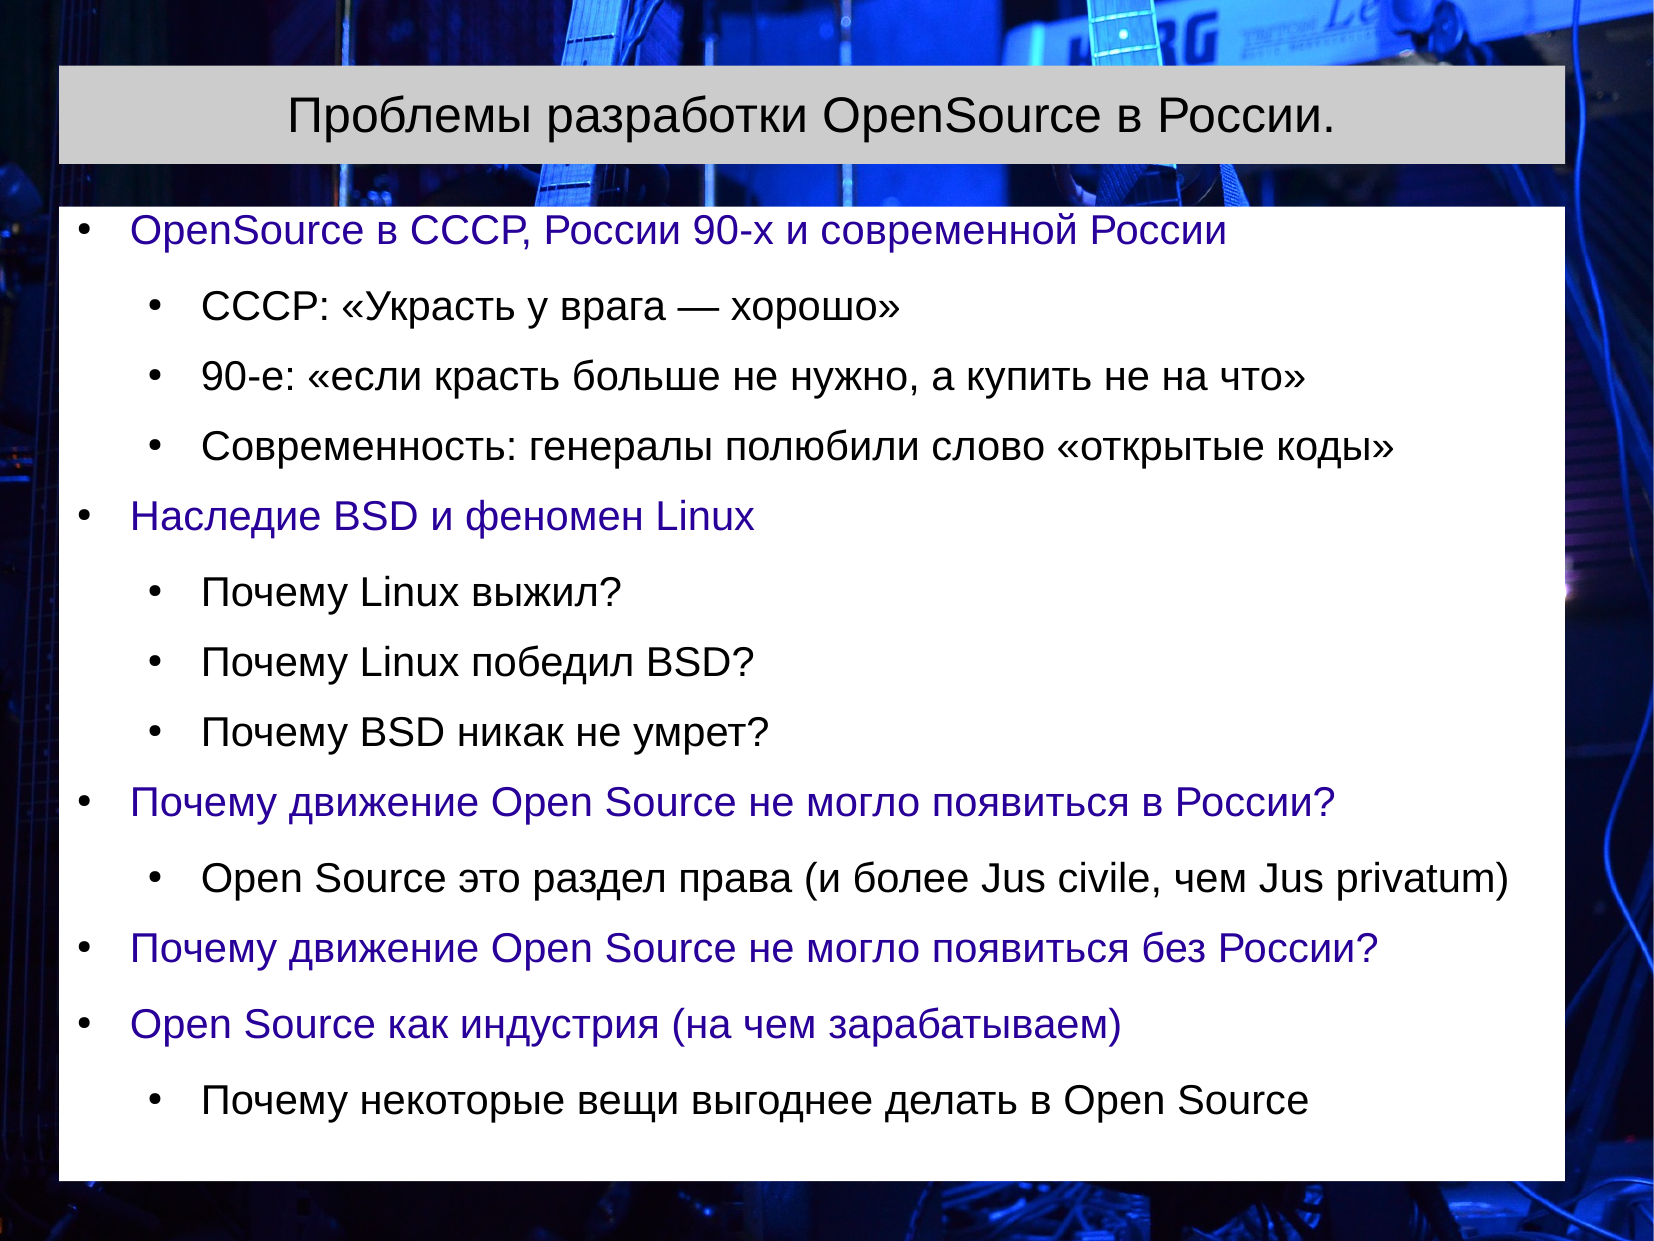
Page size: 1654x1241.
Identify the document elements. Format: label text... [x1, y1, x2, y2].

picture [0, 0, 1654, 1241]
list OpenSource в СССР, России 90-х и современной России СССР: «Украсть у врага — хорошо» 90-е: «если красть больше не нужно, а купить не на что» Современность: генералы полюбили слово «открытые коды» Наследие BSD и феномен Linux Почему Linux выжил? Почему Linux победил BSD? Почему BSD никак не умрет? Почему движение Open Source не могло появиться в России? Open Source это раздел права (и более Jus civile, чем Jus privatum) Почему движение Open Source не могло появиться без России? Open Source как индустрия (на чем зарабатываем) Почему некоторые вещи выгоднее делать в Open Source [59, 206, 1565, 1182]
title Проблемы разработки OpenSource в России. [59, 65, 1566, 164]
